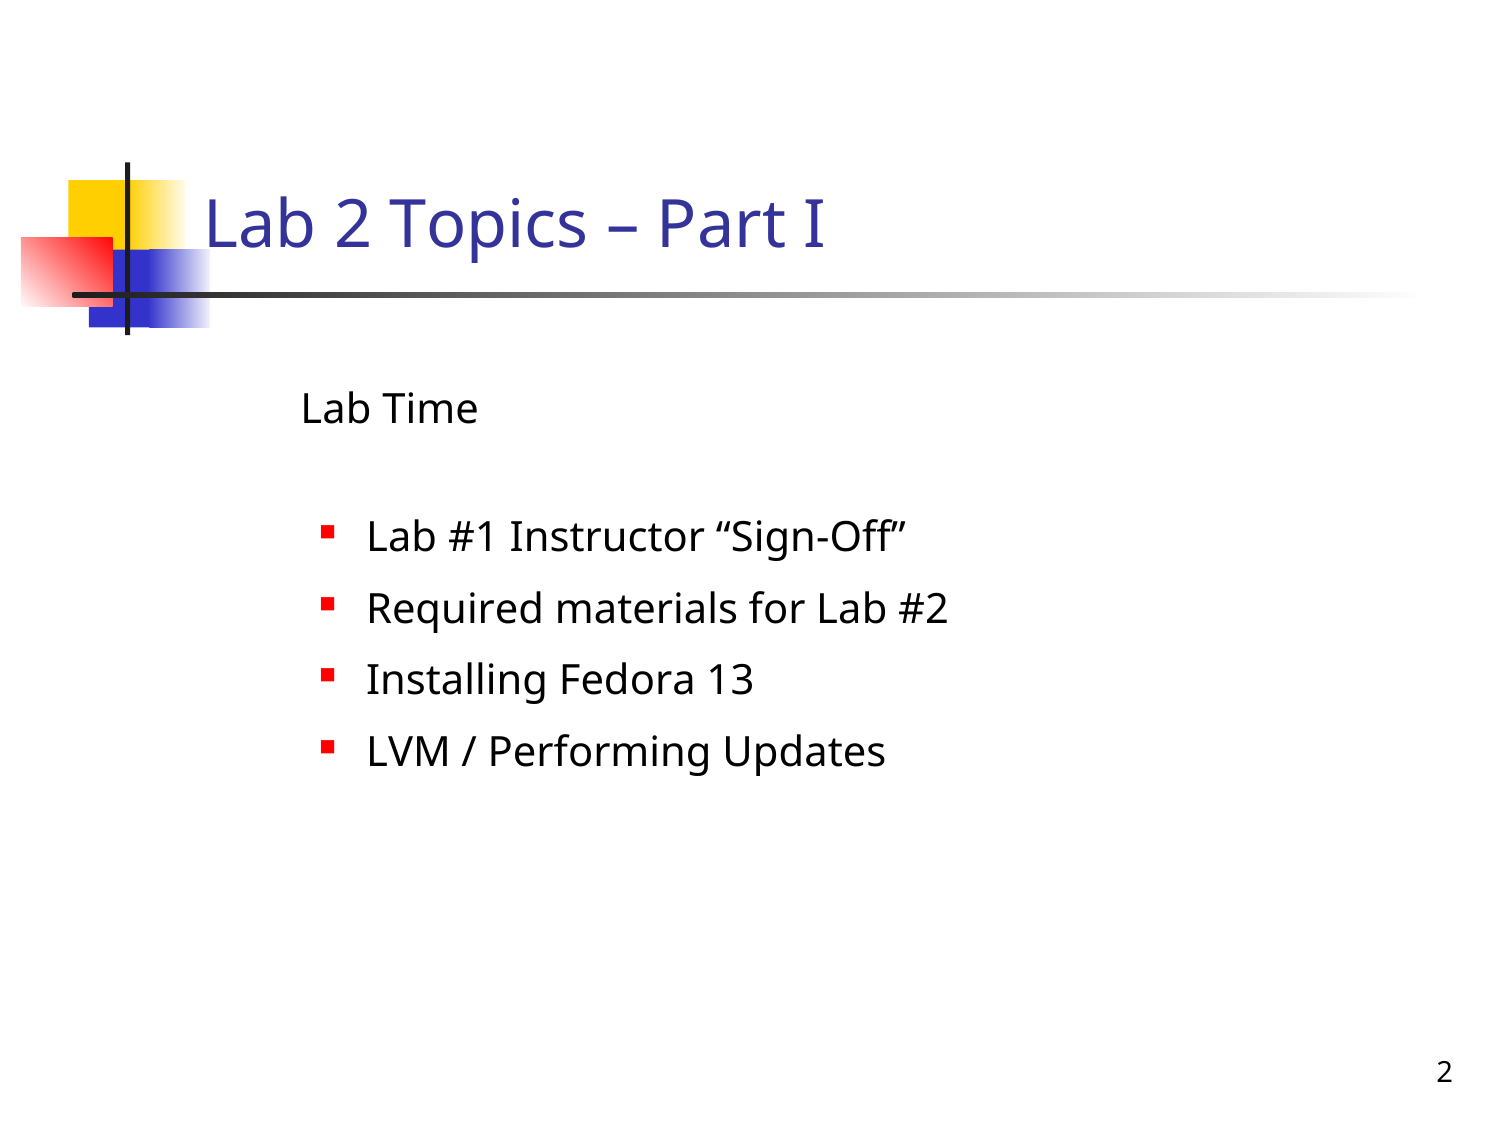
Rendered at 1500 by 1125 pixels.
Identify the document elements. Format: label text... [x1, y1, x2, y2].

title Lab 2 Topics – Part I [188, 35, 1468, 276]
list Lab Time Lab #1 Instructor “Sign-Off” Required materials for Lab #2 Installing Fedora 13 LVM / Performing Updates [229, 365, 1434, 979]
